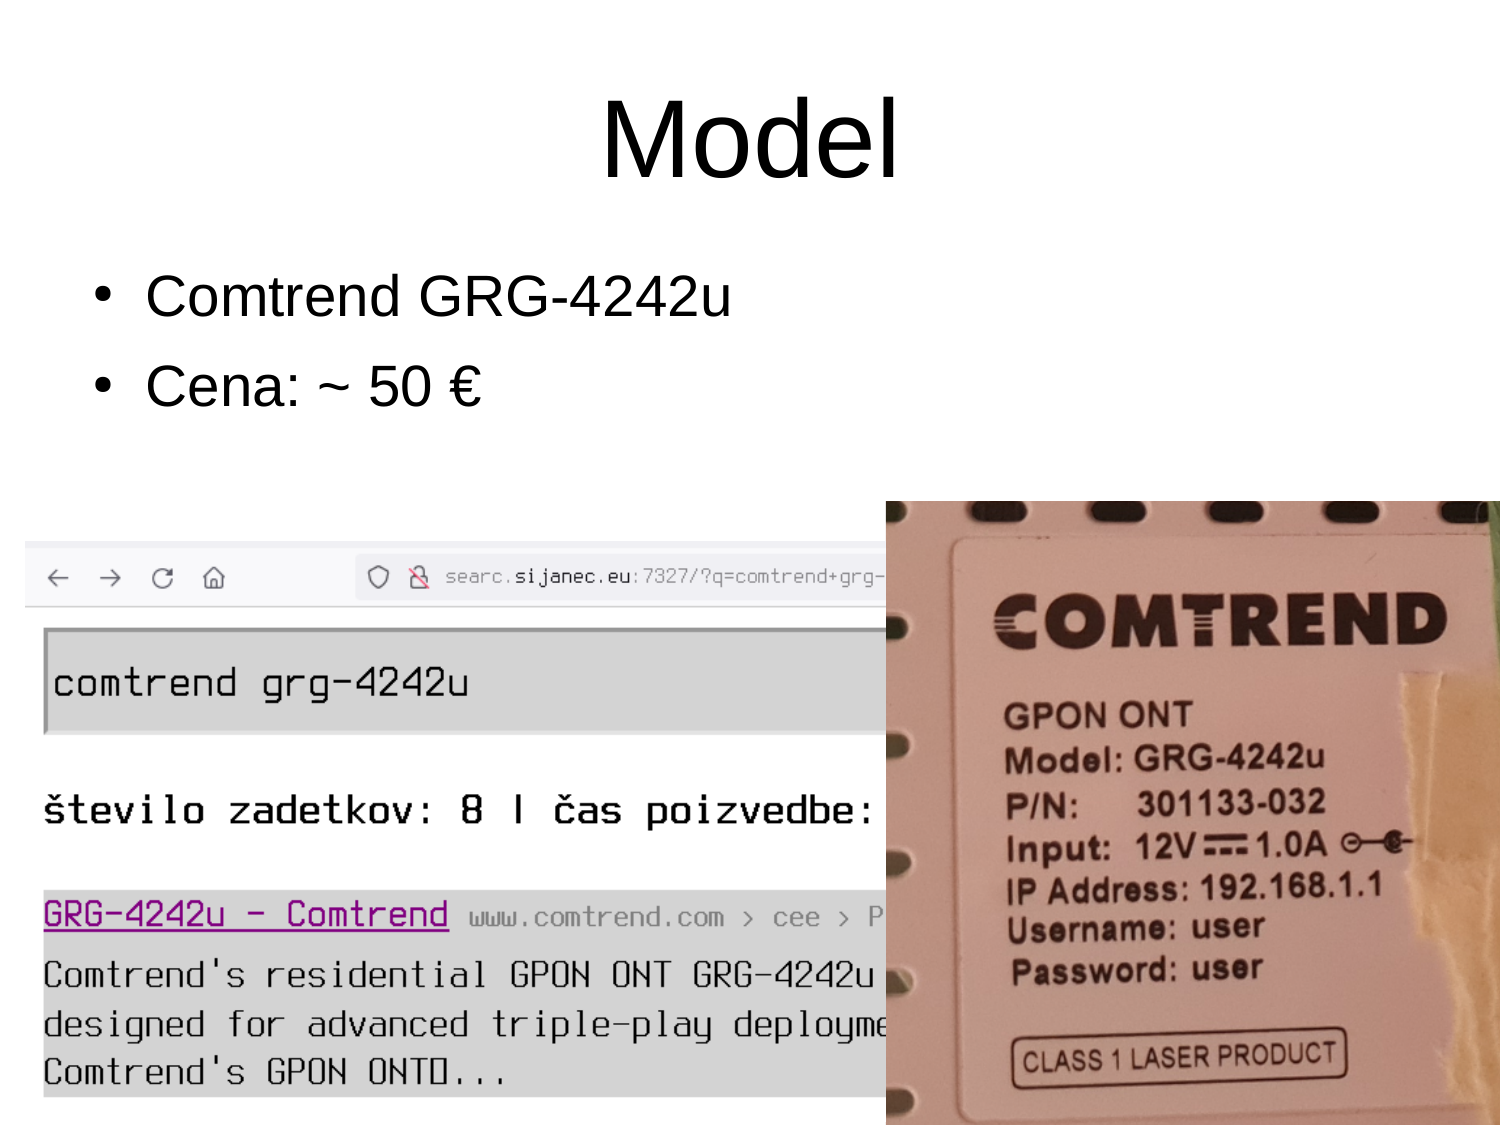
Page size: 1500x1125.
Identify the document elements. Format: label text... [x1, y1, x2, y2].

list Comtrend GRG-4242u Cena: ~ 50 € [75, 263, 1425, 541]
picture [25, 501, 1500, 1125]
title Model [75, 44, 1425, 233]
